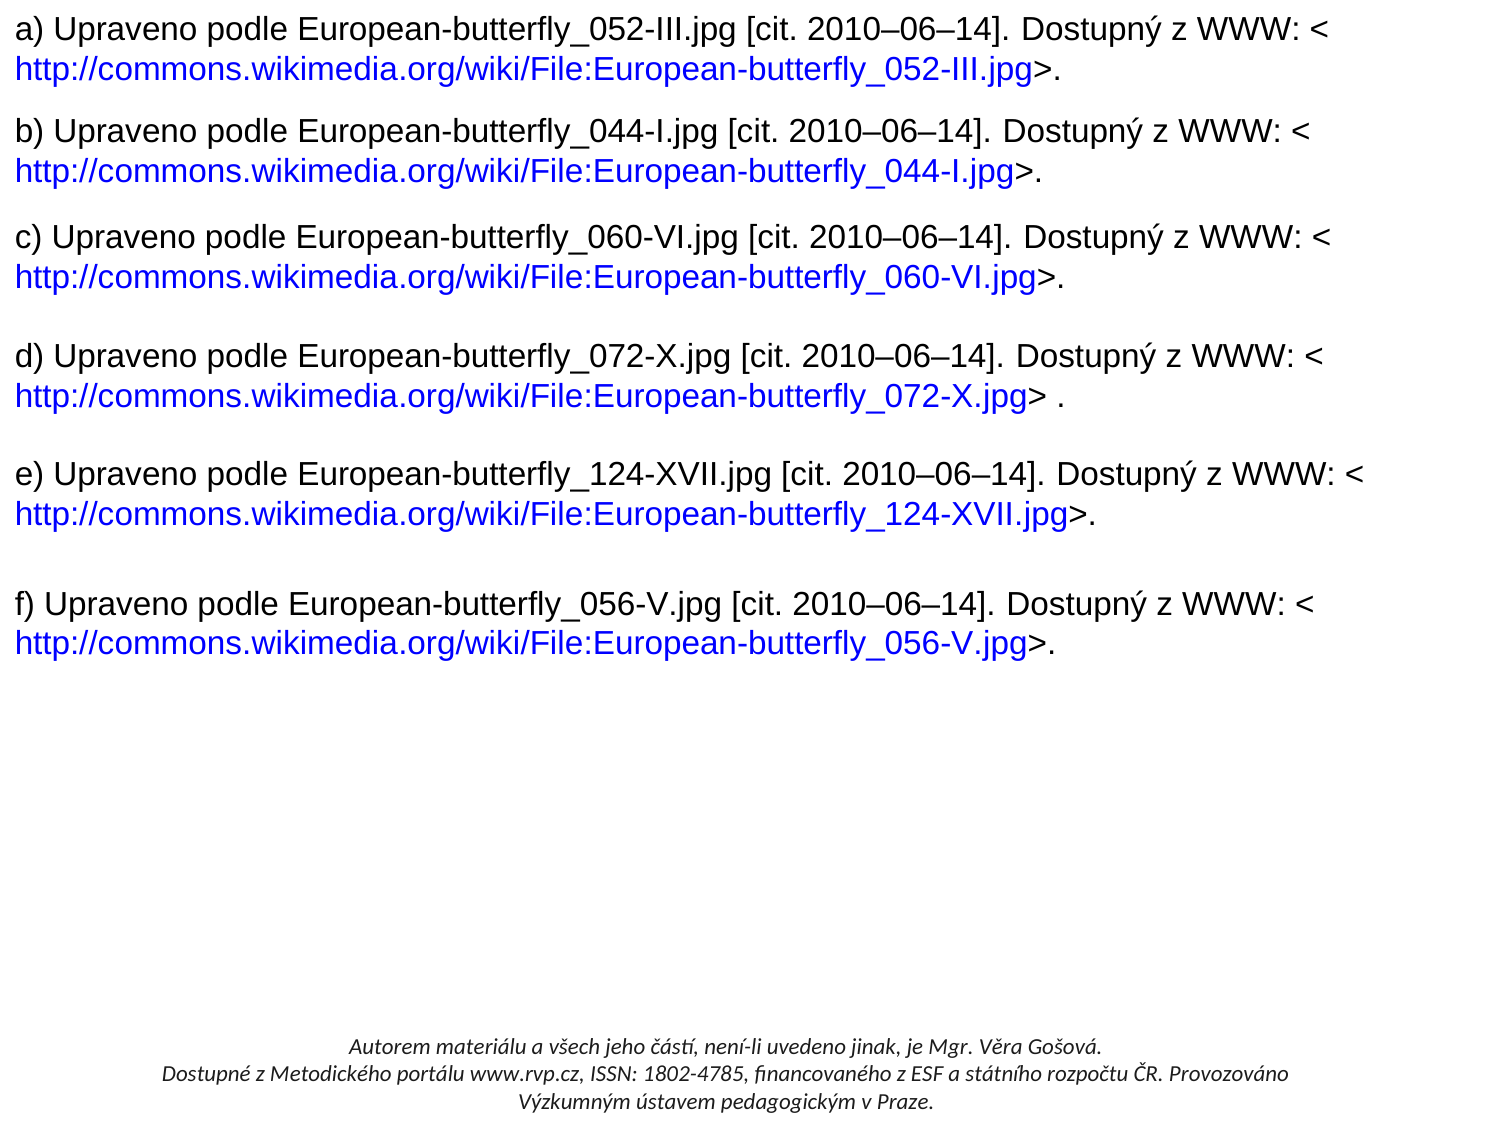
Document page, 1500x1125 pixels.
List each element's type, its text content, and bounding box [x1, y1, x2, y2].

text_box e) Upraveno podle European-butterfly_124-XVII.jpg [cit. 2010–06–14]. Dostupný z WWW: <http://commons.wikimedia.org/wiki/File:European-butterfly_124-XVII.jpg>. [0, 444, 1500, 574]
text_box a) Upraveno podle European-butterfly_052-III.jpg [cit. 2010–06–14]. Dostupný z WWW: <http://commons.wikimedia.org/wiki/File:European-butterfly_052-III.jpg>. [0, 0, 1500, 101]
text_box b) Upraveno podle European-butterfly_044-I.jpg [cit. 2010–06–14]. Dostupný z WWW: <http://commons.wikimedia.org/wiki/File:European-butterfly_044-I.jpg>. [0, 101, 1500, 207]
text_box Autorem materiálu a všech jeho částí, není-li uvedeno jinak, je Mgr. Věra Gošová. Dostupné z Metodického portálu www.rvp.cz, ISSN: 1802-4785, financovaného z ESF a státního rozpočtu ČR. Provozováno Výzkumným ústavem pedagogickým v Praze. [105, 1042, 1348, 1103]
text_box d) Upraveno podle European-butterfly_072-X.jpg [cit. 2010–06–14]. Dostupný z WWW: <http://commons.wikimedia.org/wiki/File:European-butterfly_072-X.jpg> . [0, 326, 1500, 444]
text_box c) Upraveno podle European-butterfly_060-VI.jpg [cit. 2010–06–14]. Dostupný z WWW: <http://commons.wikimedia.org/wiki/File:European-butterfly_060-VI.jpg>. [0, 207, 1500, 326]
text_box f) Upraveno podle European-butterfly_056-V.jpg [cit. 2010–06–14]. Dostupný z WWW: <http://commons.wikimedia.org/wiki/File:European-butterfly_056-V.jpg>. [0, 574, 1500, 710]
